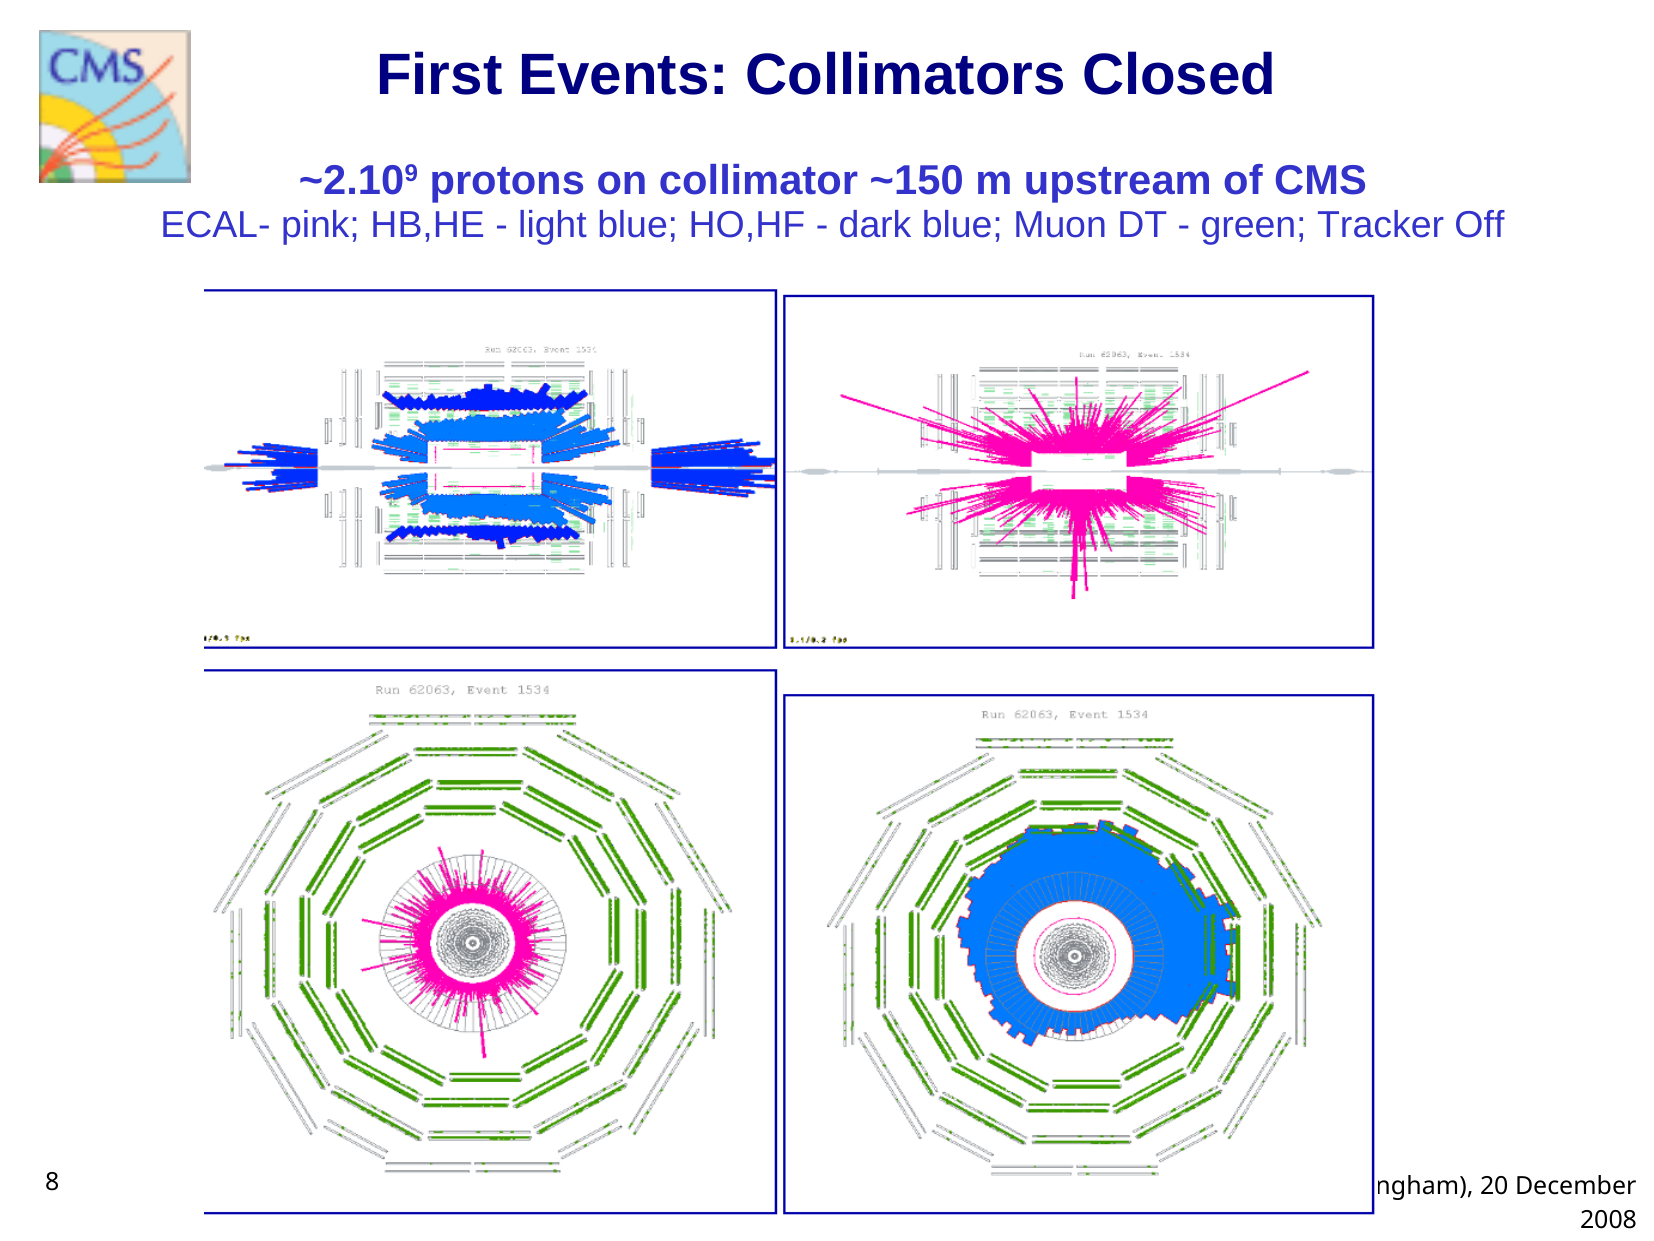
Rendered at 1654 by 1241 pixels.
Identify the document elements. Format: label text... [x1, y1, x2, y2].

picture [39, 30, 191, 183]
title First Events: Collimators Closed [151, 25, 1502, 123]
text_box ~2.109 protons on collimator ~150 m upstream of CMS ECAL- pink; HB,HE - light blue; HO,HF - dark blue; Muon DT - green; Tracker Off [41, 149, 1625, 253]
picture [204, 287, 1378, 1220]
